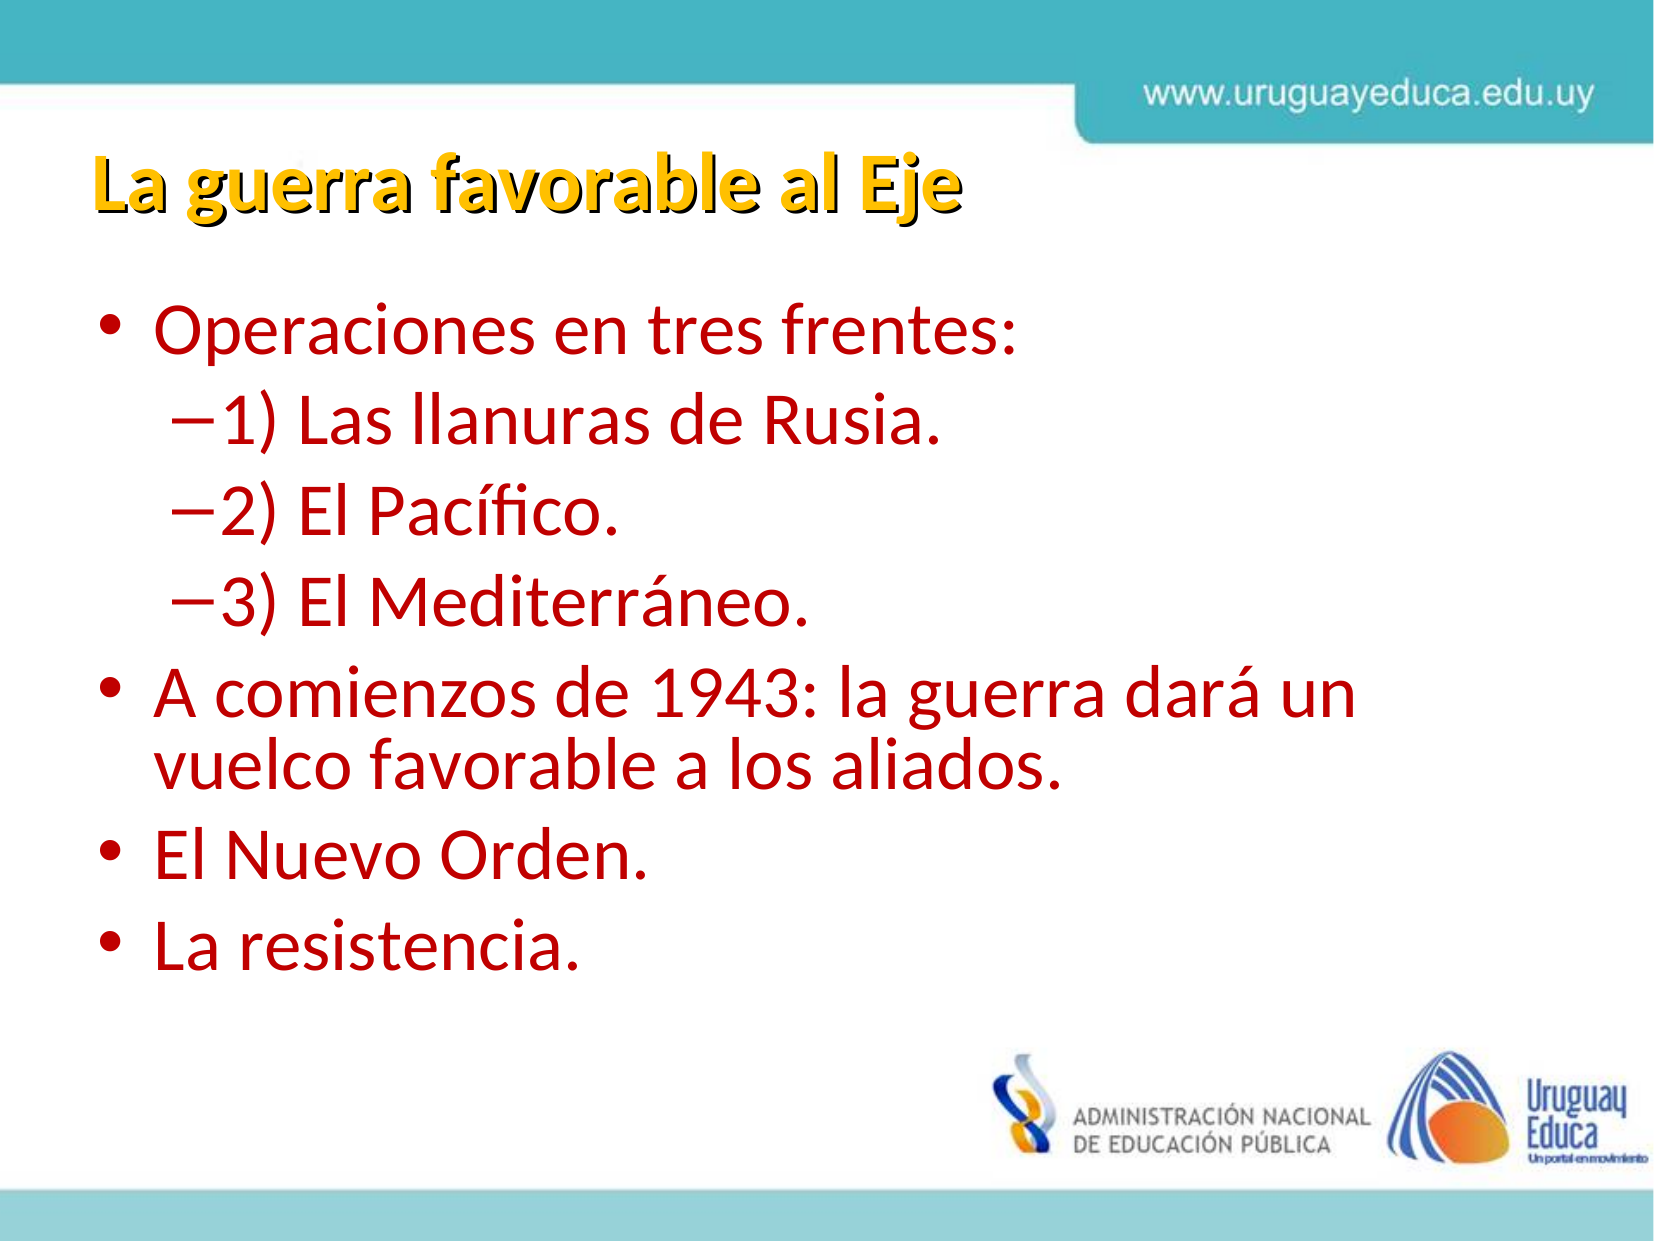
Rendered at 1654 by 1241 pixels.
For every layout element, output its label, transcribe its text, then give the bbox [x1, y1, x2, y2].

title La guerra favorable al Eje [0, 88, 1055, 266]
list Operaciones en tres frentes: 1) Las llanuras de Rusia. 2) El Pacífico. 3) El Mediterráneo. A comienzos de 1943: la guerra dará un vuelco favorable a los aliados. El Nuevo Orden. La resistencia. [82, 289, 1571, 1108]
picture [0, 0, 1654, 1241]
